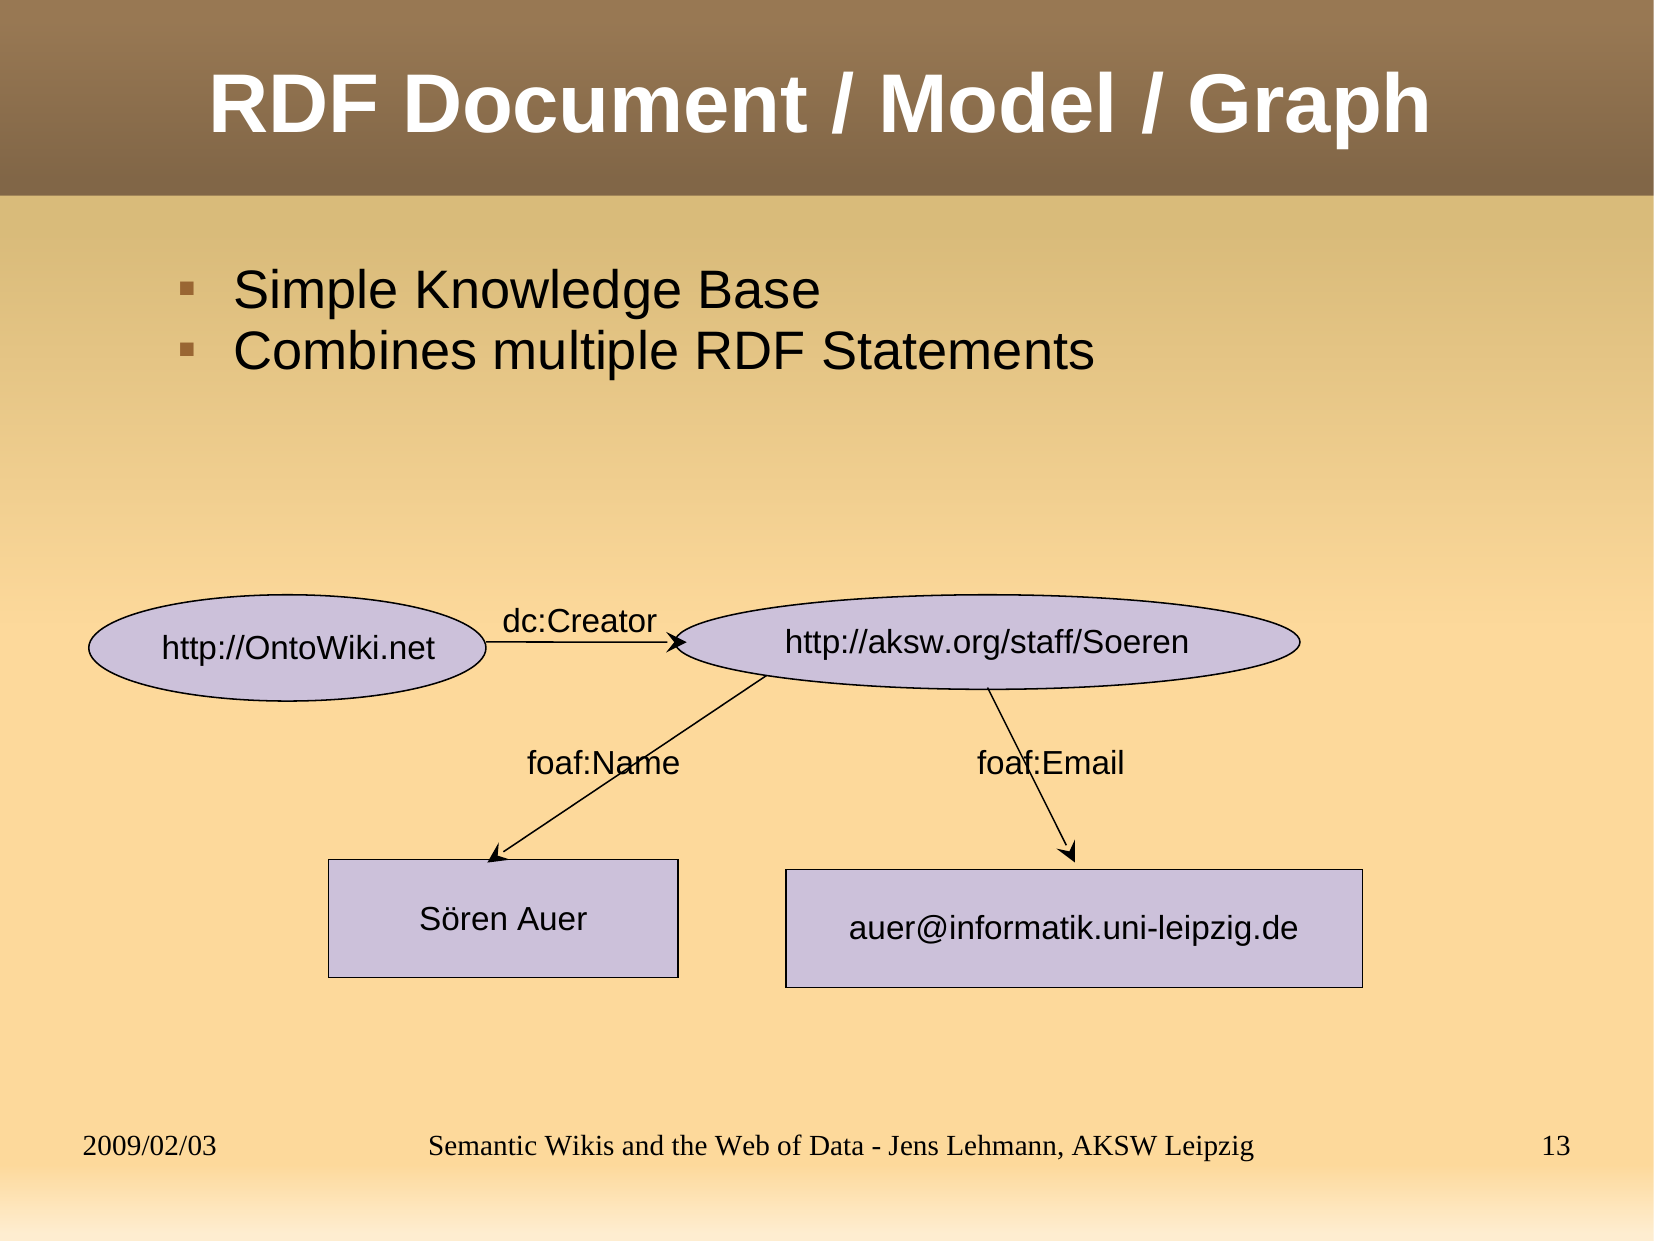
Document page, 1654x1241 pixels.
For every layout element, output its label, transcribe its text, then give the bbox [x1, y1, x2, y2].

text_box foaf:Name [512, 736, 713, 789]
text_box http://aksw.org/staff/Soeren [677, 594, 1300, 690]
text_box foaf:Email [962, 736, 1150, 789]
text_box Sören Auer [328, 859, 679, 978]
title RDF Document / Model / Graph [76, 7, 1565, 200]
picture [0, 0, 1654, 1241]
text_box http://OntoWiki.net [88, 594, 486, 702]
text_box Simple Knowledge Base Combines multiple RDF Statements [147, 252, 1477, 473]
text_box auer@informatik.uni-leipzig.de [785, 869, 1363, 988]
text_box dc:Creator [487, 594, 676, 648]
